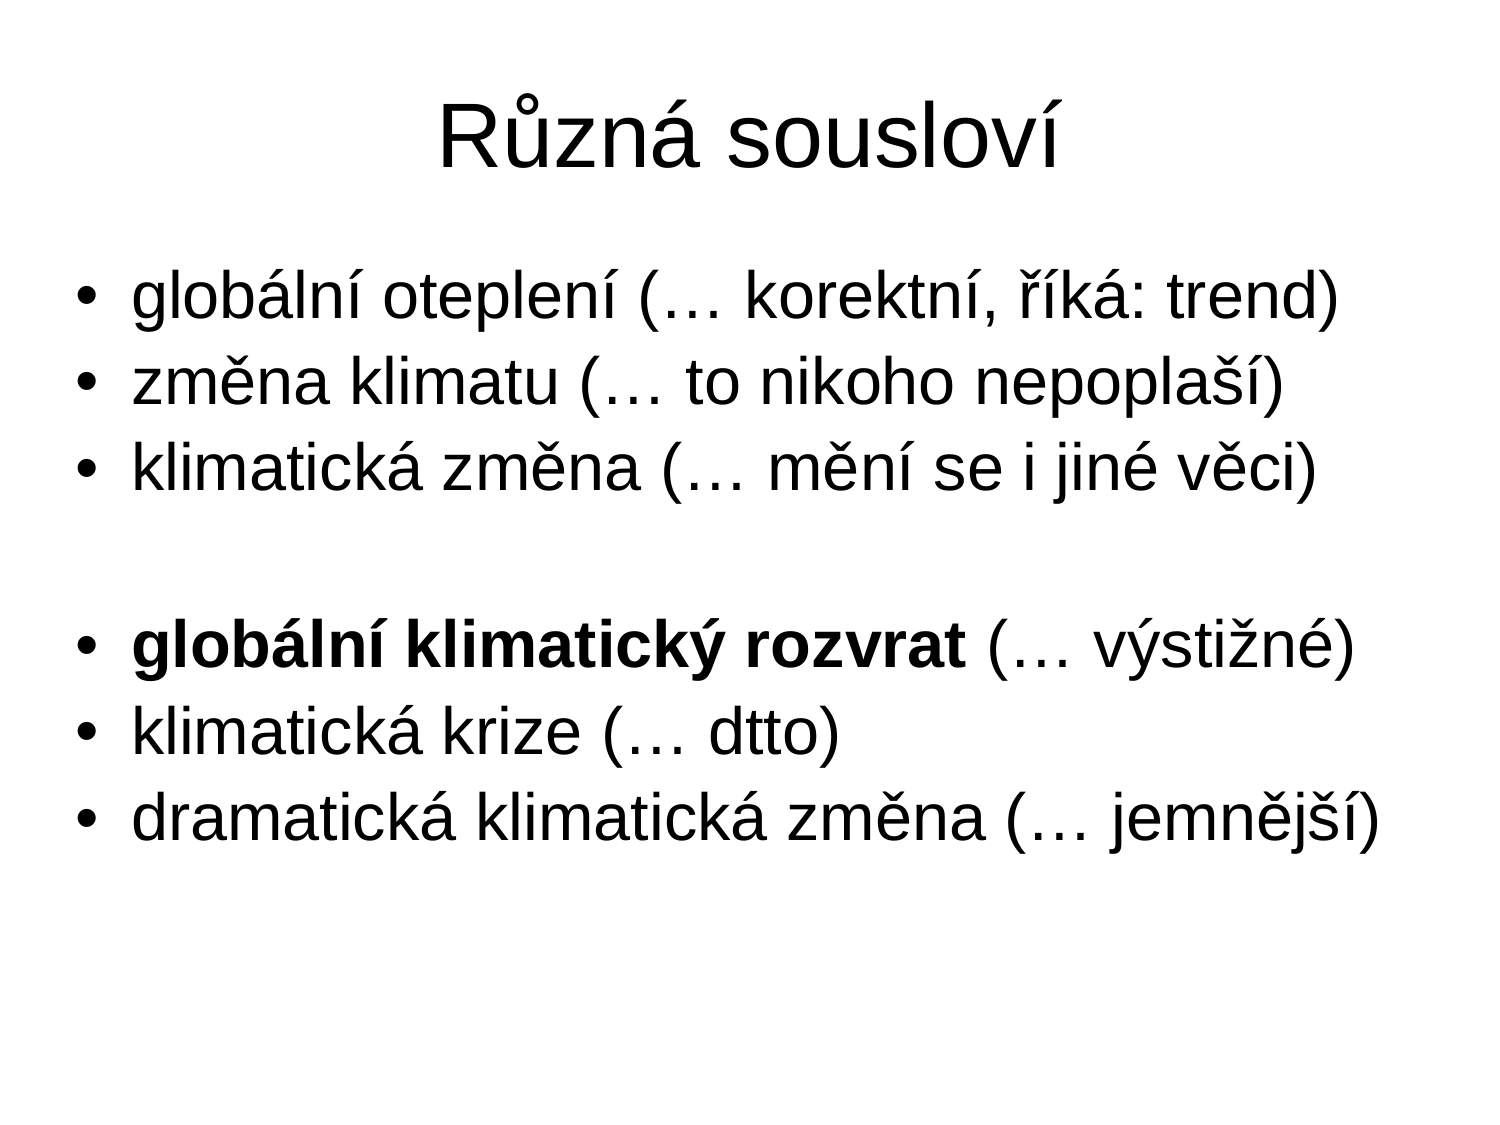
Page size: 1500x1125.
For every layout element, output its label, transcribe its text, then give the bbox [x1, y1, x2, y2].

title Různá sousloví [75, 21, 1425, 257]
list globální oteplení (… korektní, říká: trend) změna klimatu (… to nikoho nepoplaší) klimatická změna (… mění se i jiné věci) globální klimatický rozvrat (… výstižné) klimatická krize (… dtto) dramatická klimatická změna (… jemnější) [75, 262, 1425, 1005]
